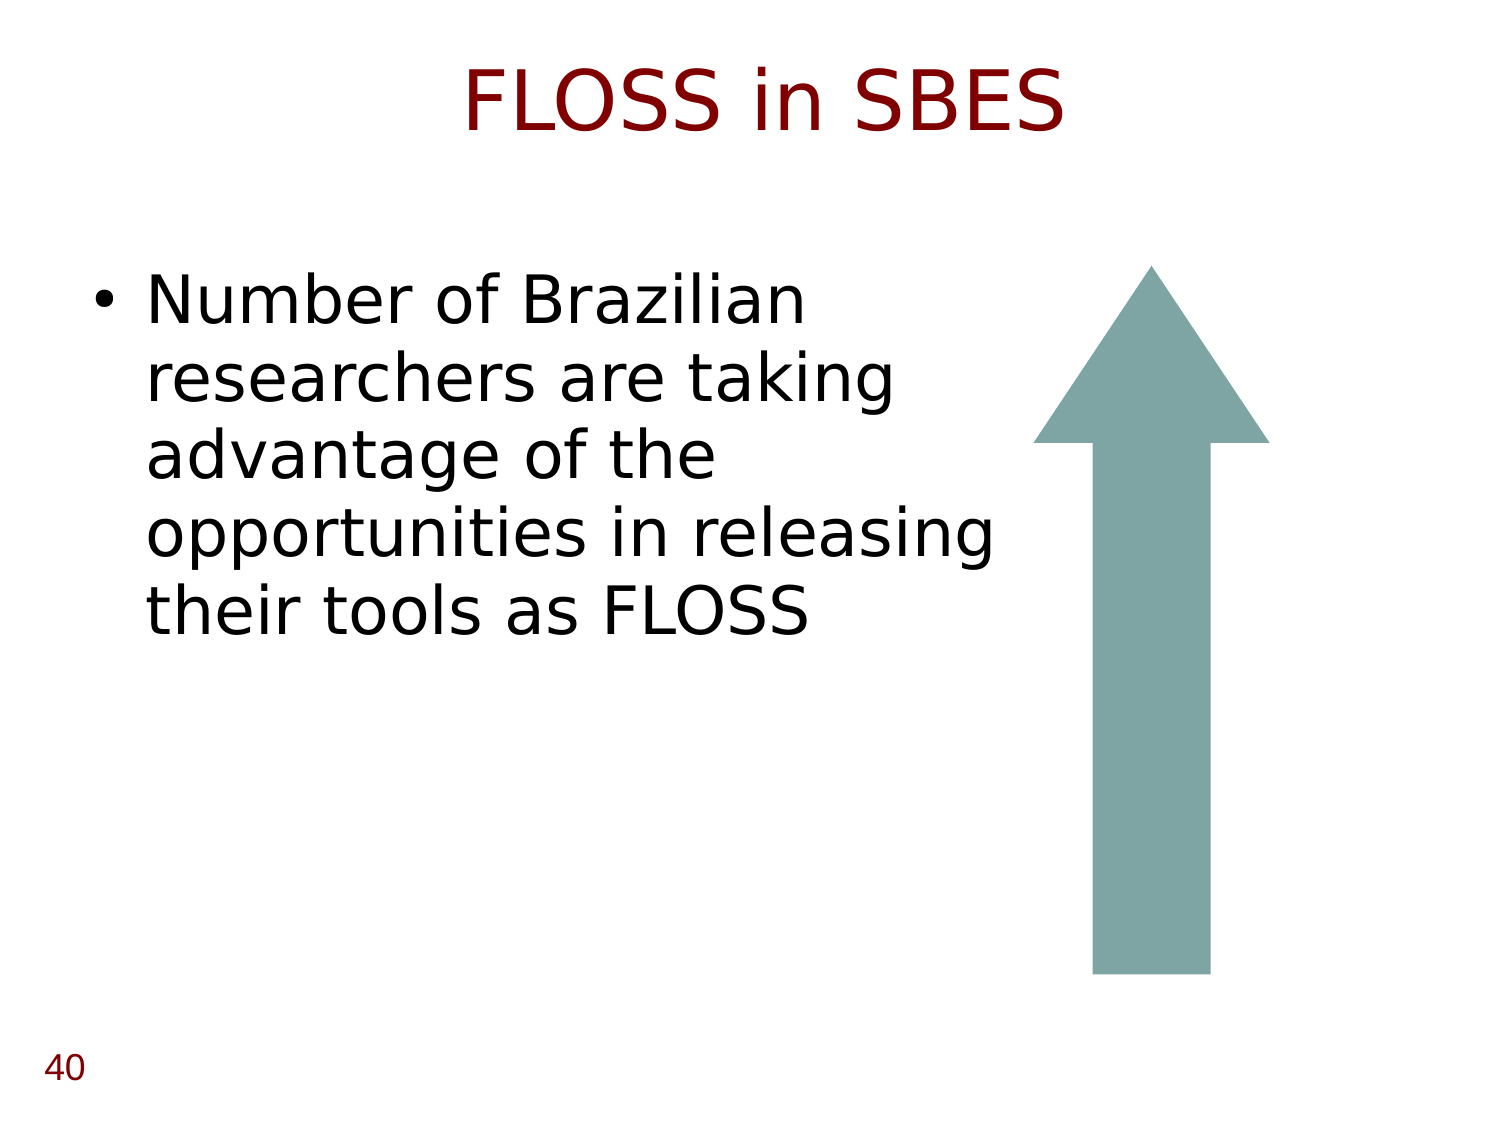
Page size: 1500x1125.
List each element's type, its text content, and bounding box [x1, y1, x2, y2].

text_box [1033, 265, 1270, 975]
title FLOSS in SBES [70, 27, 1459, 178]
list Number of Brazilian researchers are taking advantage of the opportunities in releasing their tools as FLOSS [75, 261, 1004, 1004]
